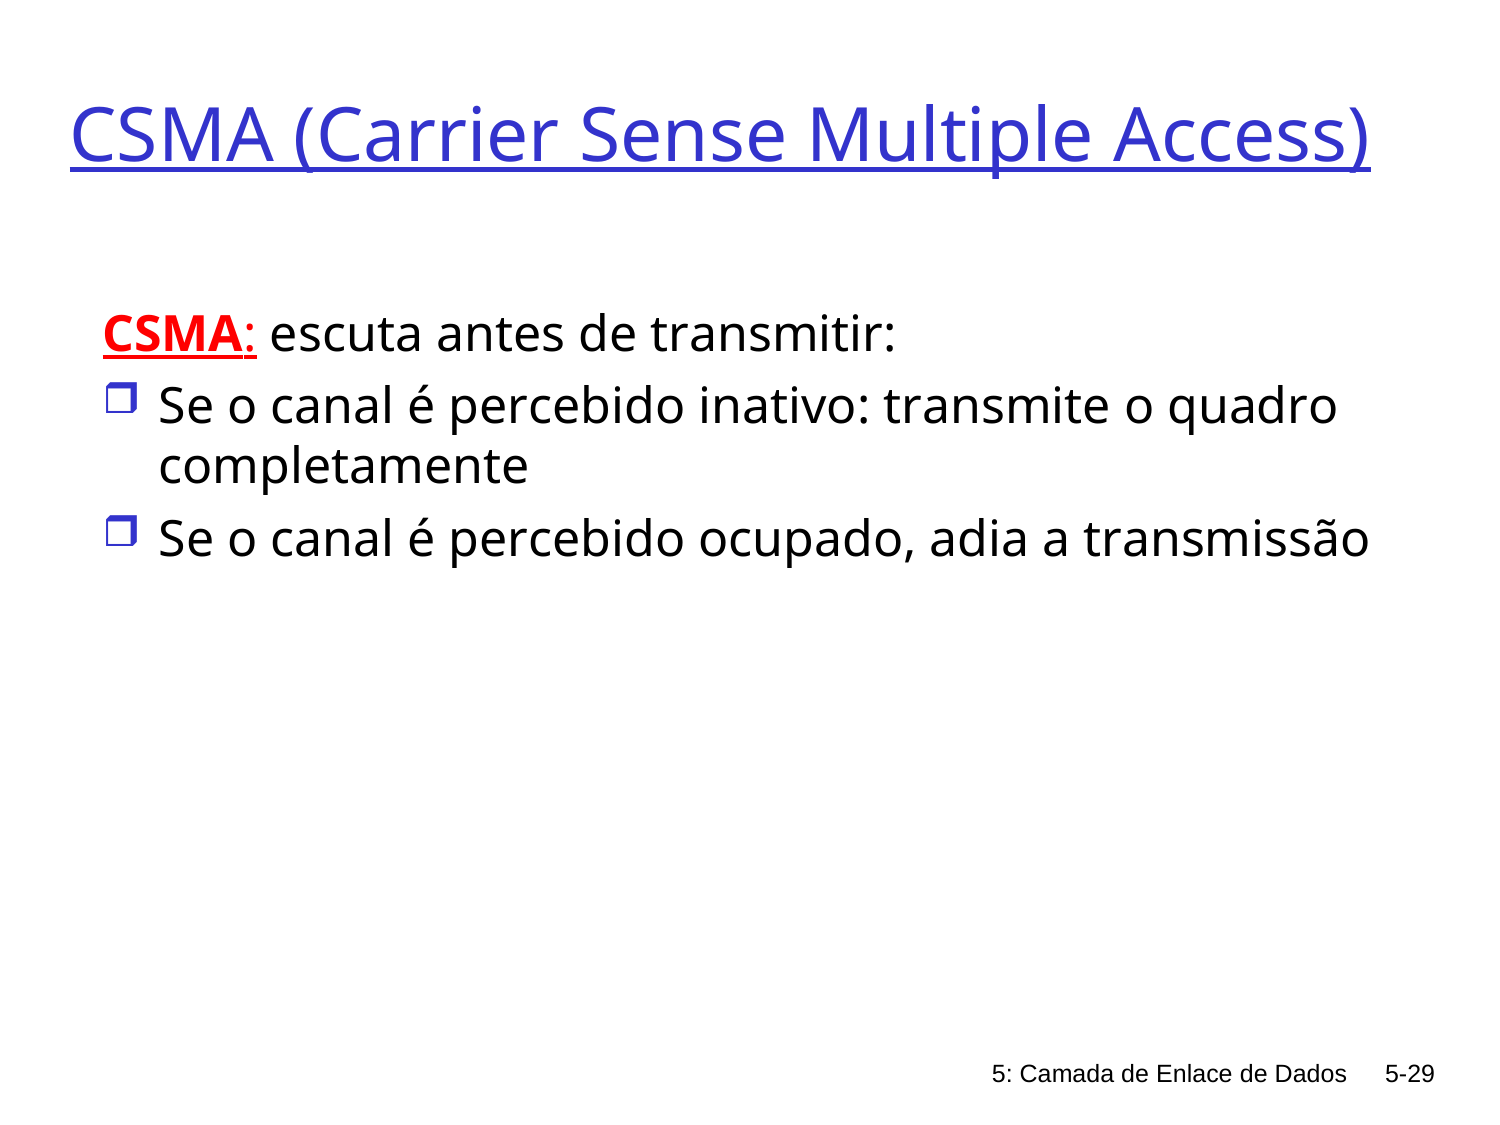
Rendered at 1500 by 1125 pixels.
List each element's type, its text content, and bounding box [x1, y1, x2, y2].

list CSMA: escuta antes de transmitir: Se o canal é percebido inativo: transmite o quadro completamente Se o canal é percebido ocupado, adia a transmissão [87, 293, 1449, 827]
text_box 5-<número> [1339, 1050, 1451, 1125]
text_box 5: Camada de Enlace de Dados [837, 1050, 1339, 1125]
title CSMA (Carrier Sense Multiple Access) [54, 37, 1444, 225]
